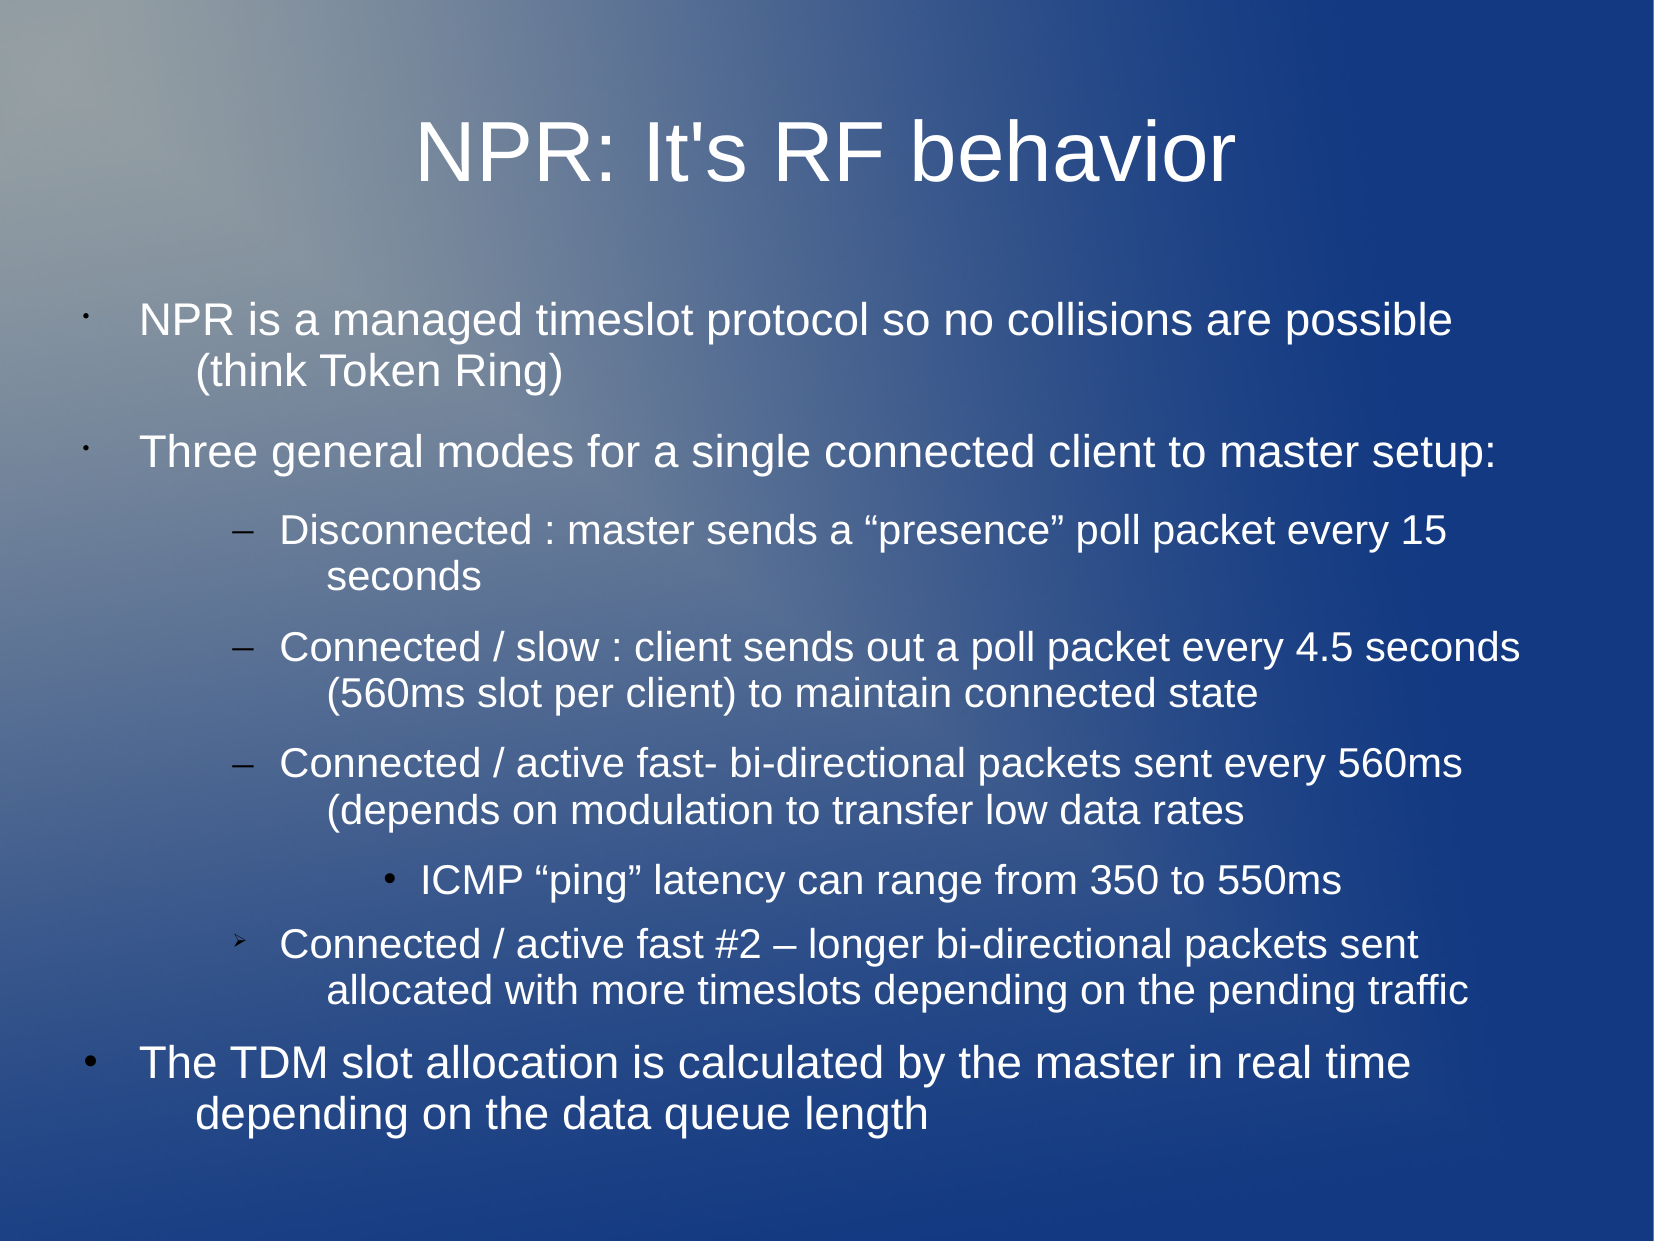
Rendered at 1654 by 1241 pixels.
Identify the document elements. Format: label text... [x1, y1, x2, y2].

title NPR: It's RF behavior [82, 49, 1571, 257]
list NPR is a managed timeslot protocol so no collisions are possible (think Token Ring) Three general modes for a single connected client to master setup: Disconnected : master sends a “presence” poll packet every 15 seconds Connected / slow : client sends out a poll packet every 4.5 seconds (560ms slot per client) to maintain connected state Connected / active fast- bi-directional packets sent every 560ms (depends on modulation to transfer low data rates ICMP “ping” latency can range from 350 to 550ms Connected / active fast #2 – longer bi-directional packets sent allocated with more timeslots depending on the pending traffic The TDM slot allocation is calculated by the master in real time depending on the data queue length [82, 290, 1571, 1168]
picture [0, 0, 1654, 1241]
